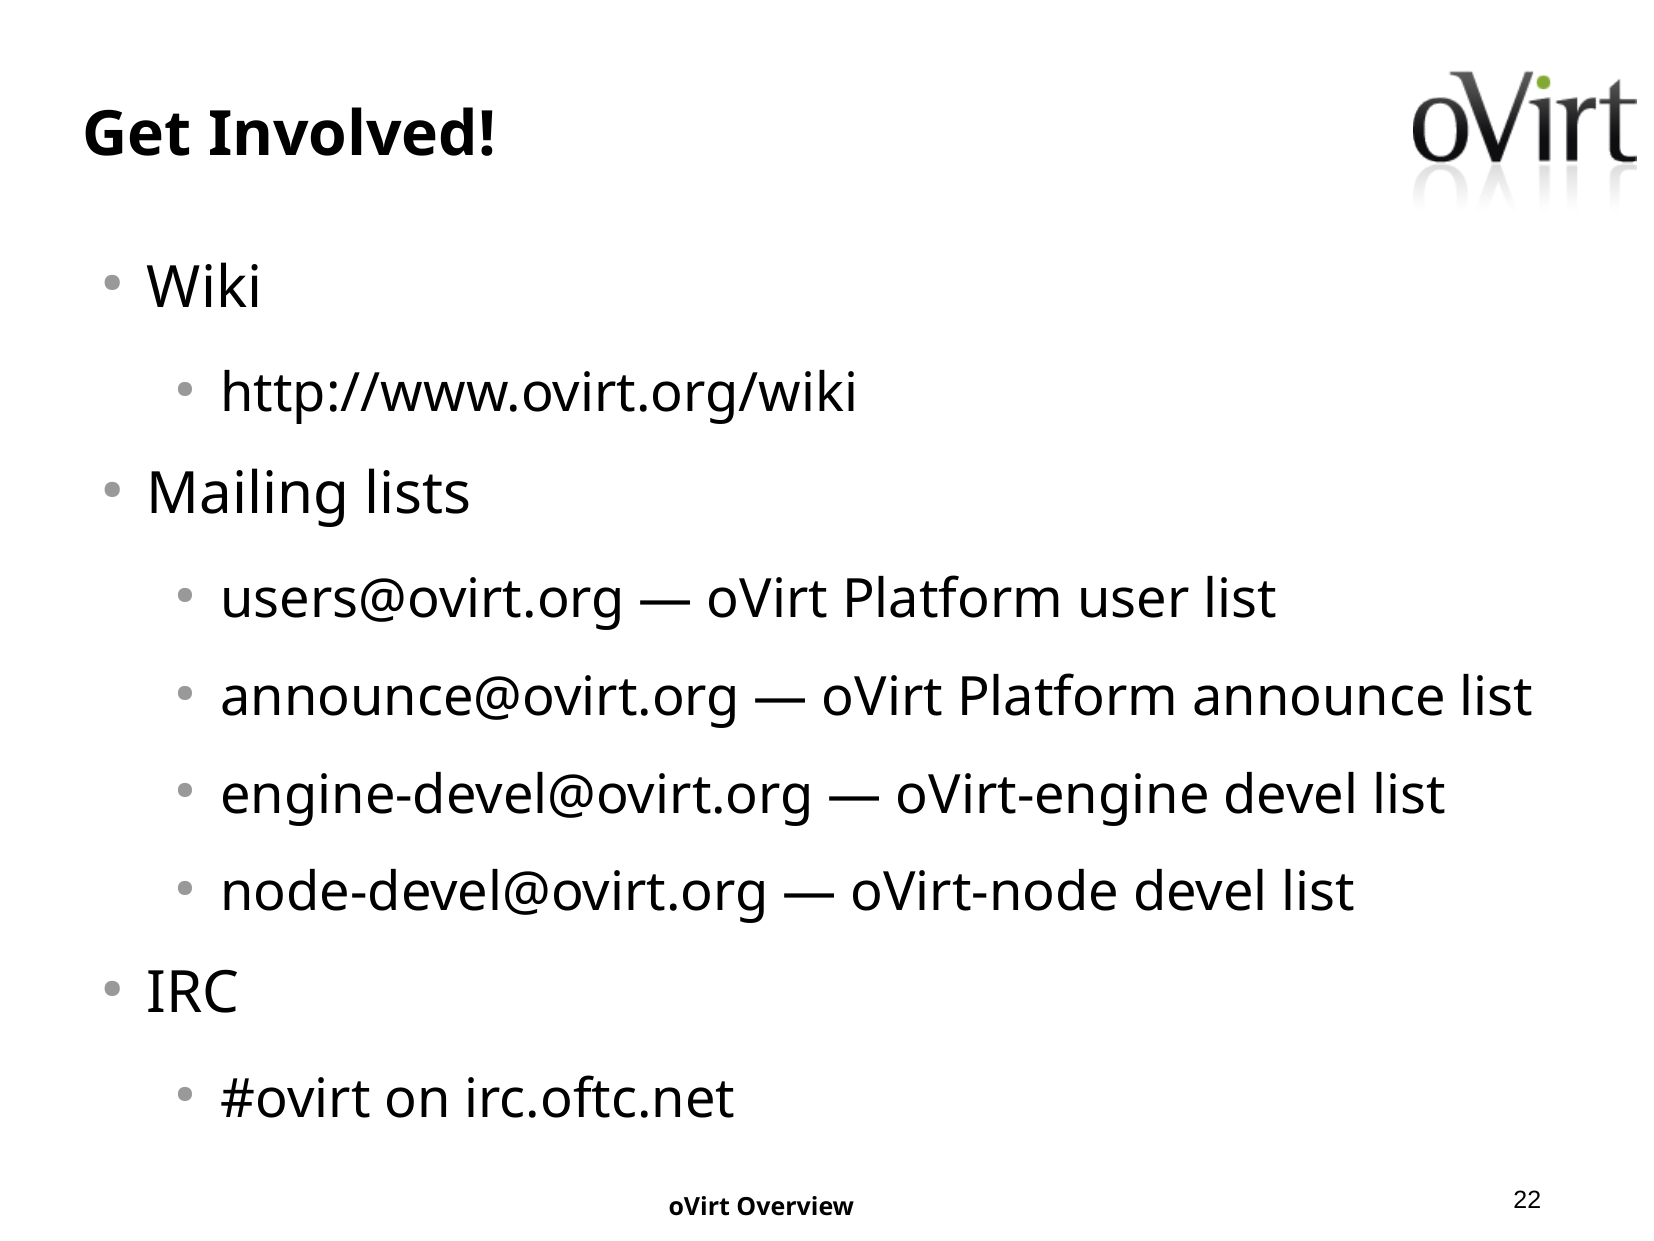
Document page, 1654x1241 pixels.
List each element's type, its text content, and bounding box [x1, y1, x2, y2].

title Get Involved! [82, 37, 1303, 226]
list Wiki http://www.ovirt.org/wiki Mailing lists users@ovirt.org — oVirt Platform user list announce@ovirt.org — oVirt Platform announce list engine-devel@ovirt.org — oVirt-engine devel list node-devel@ovirt.org — oVirt-node devel list IRC #ovirt on irc.oftc.net [86, 244, 1576, 1089]
picture [1413, 63, 1637, 212]
